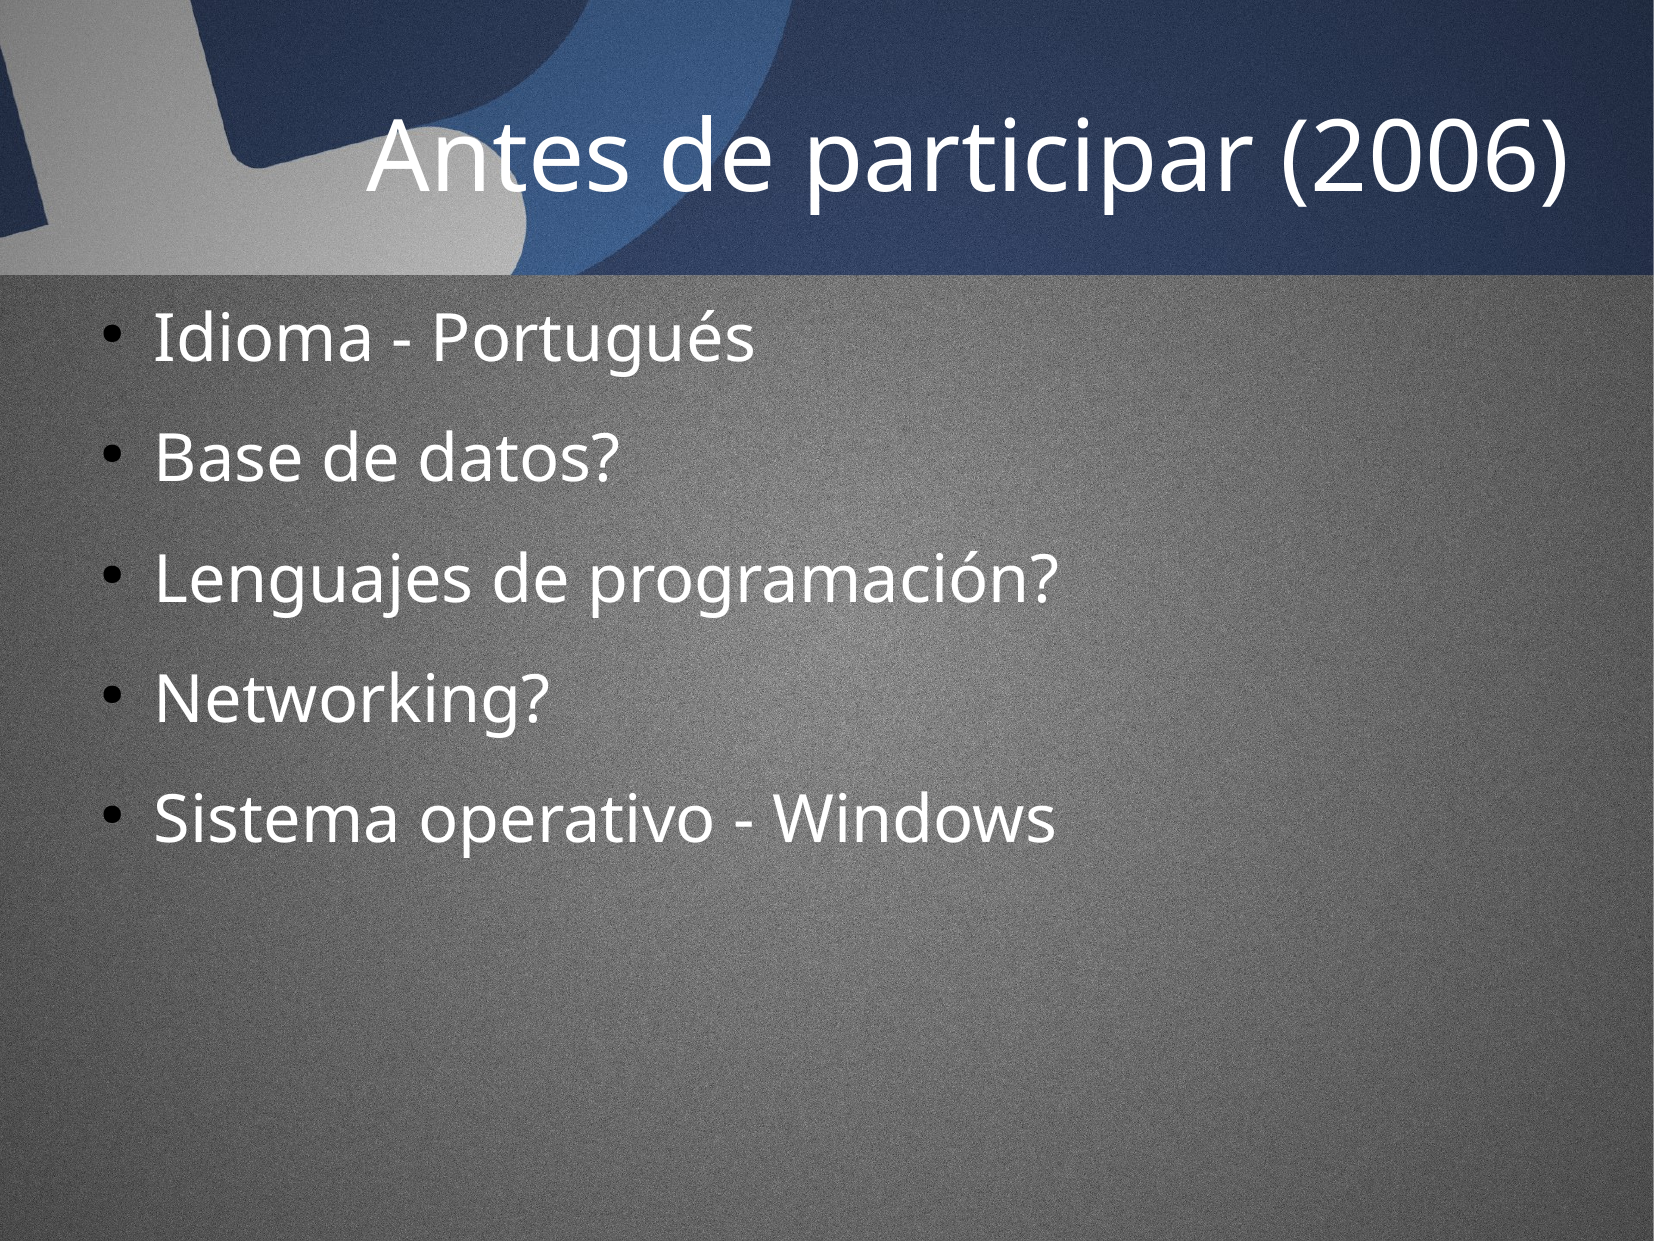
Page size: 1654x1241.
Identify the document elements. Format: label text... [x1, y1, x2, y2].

title Antes de participar (2006) [82, 49, 1571, 257]
picture [0, 0, 1654, 1241]
list Idioma - Portugués Base de datos? Lenguajes de programación? Networking? Sistema operativo - Windows [82, 290, 1571, 1109]
